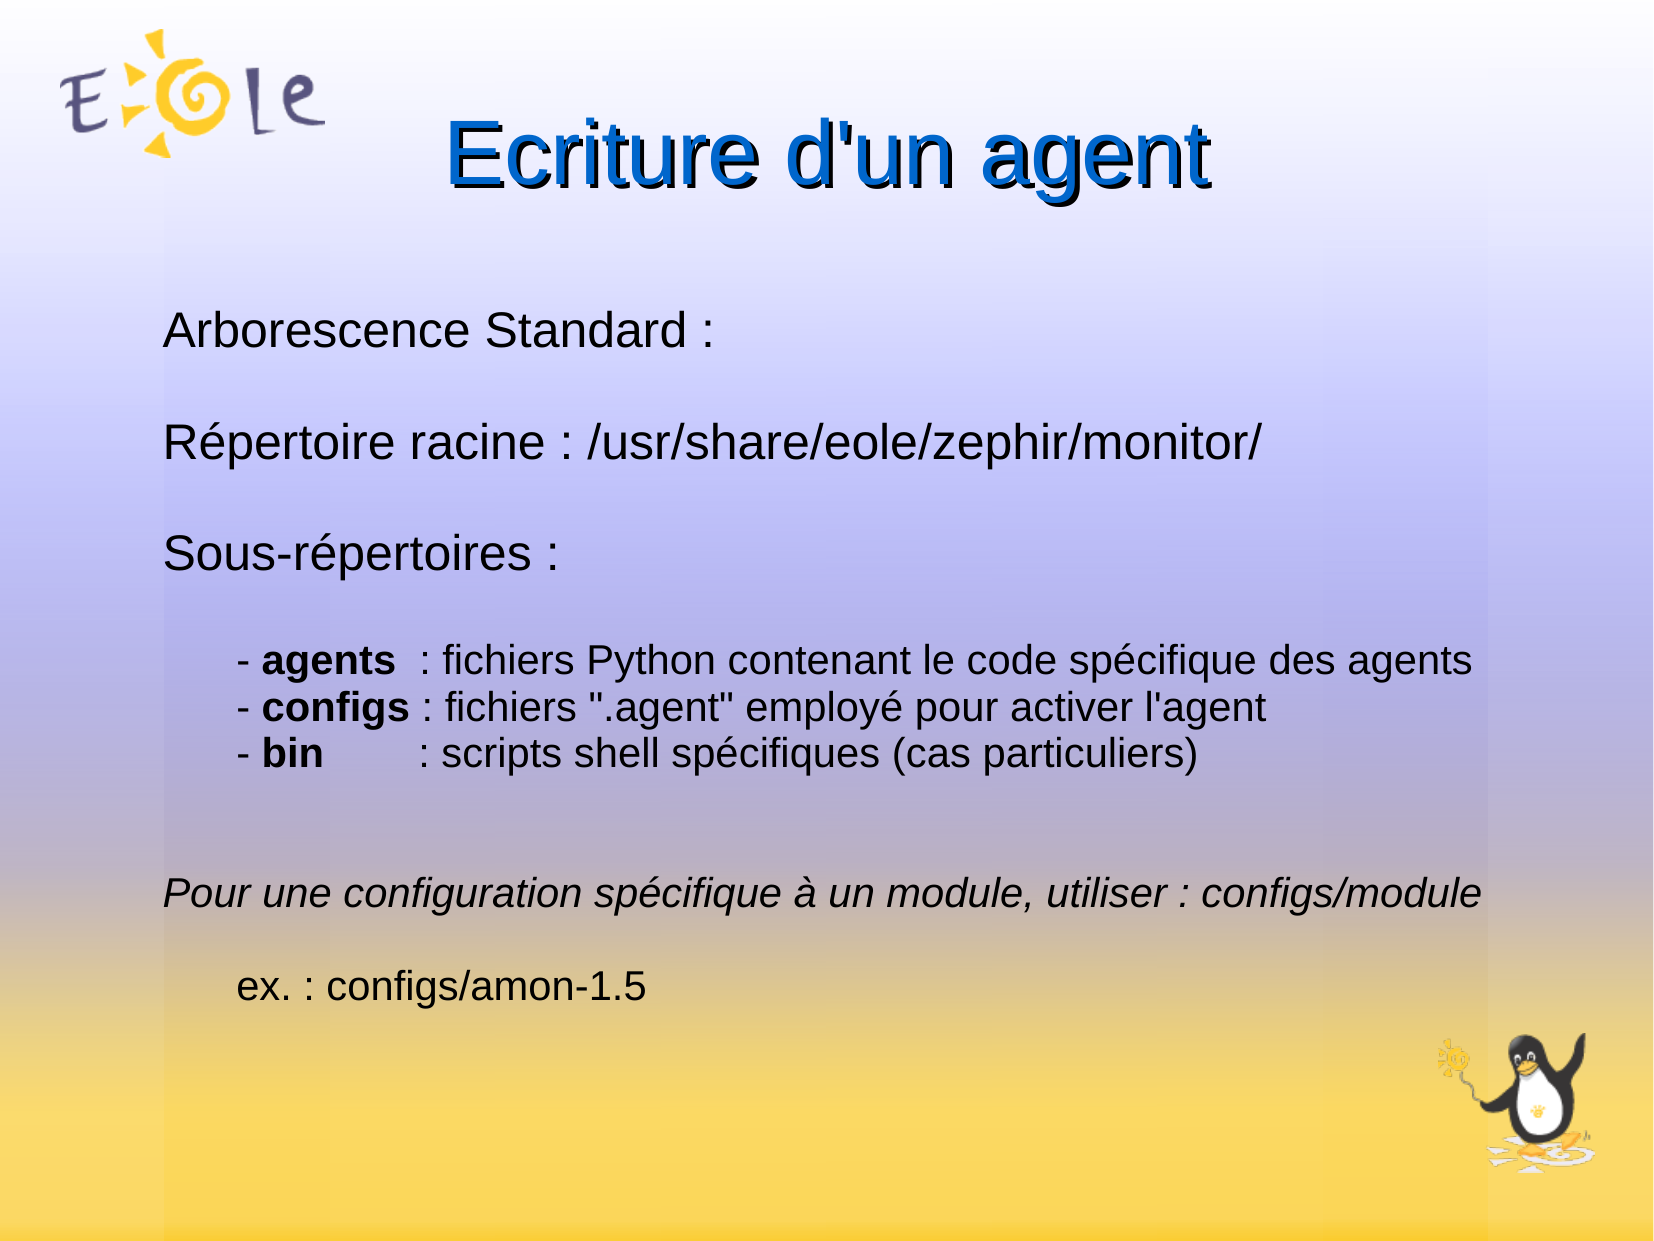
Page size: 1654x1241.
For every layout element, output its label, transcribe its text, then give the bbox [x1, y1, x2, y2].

picture [0, 0, 1654, 1241]
title Ecriture d'un agent [82, 49, 1571, 257]
text_box Arborescence Standard : Répertoire racine : /usr/share/eole/zephir/monitor/ Sous-répertoires : - agents : fichiers Python contenant le code spécifique des agents - configs : fichiers ".agent" employé pour activer l'agent - bin : scripts shell spécifiques (cas particuliers) Pour une configuration spécifique à un module, utiliser : configs/module ex. : configs/amon-1.5 [147, 295, 1536, 1230]
